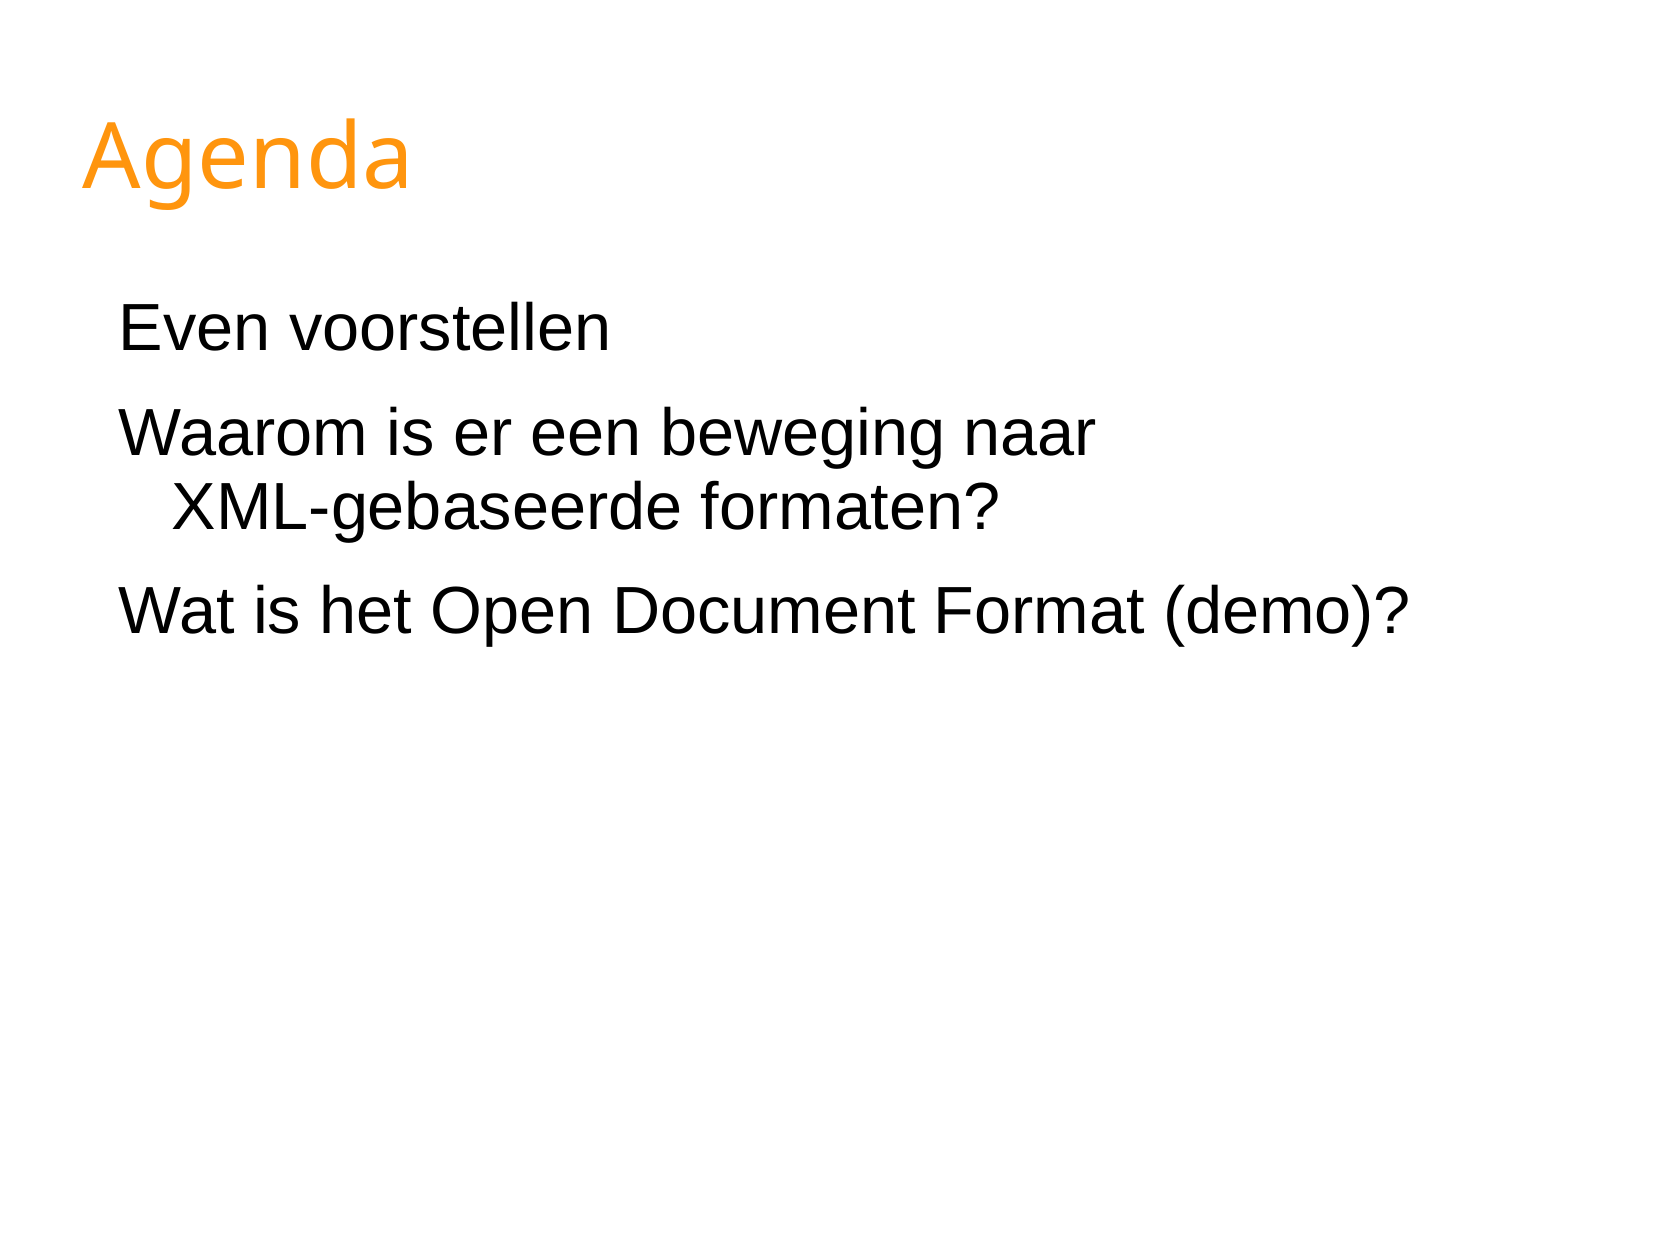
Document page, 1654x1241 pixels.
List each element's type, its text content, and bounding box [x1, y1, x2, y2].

list Even voorstellen Waarom is er een beweging naar XML-gebaseerde formaten? Wat is het Open Document Format (demo)? [82, 290, 1571, 1058]
title Agenda [82, 97, 1571, 208]
